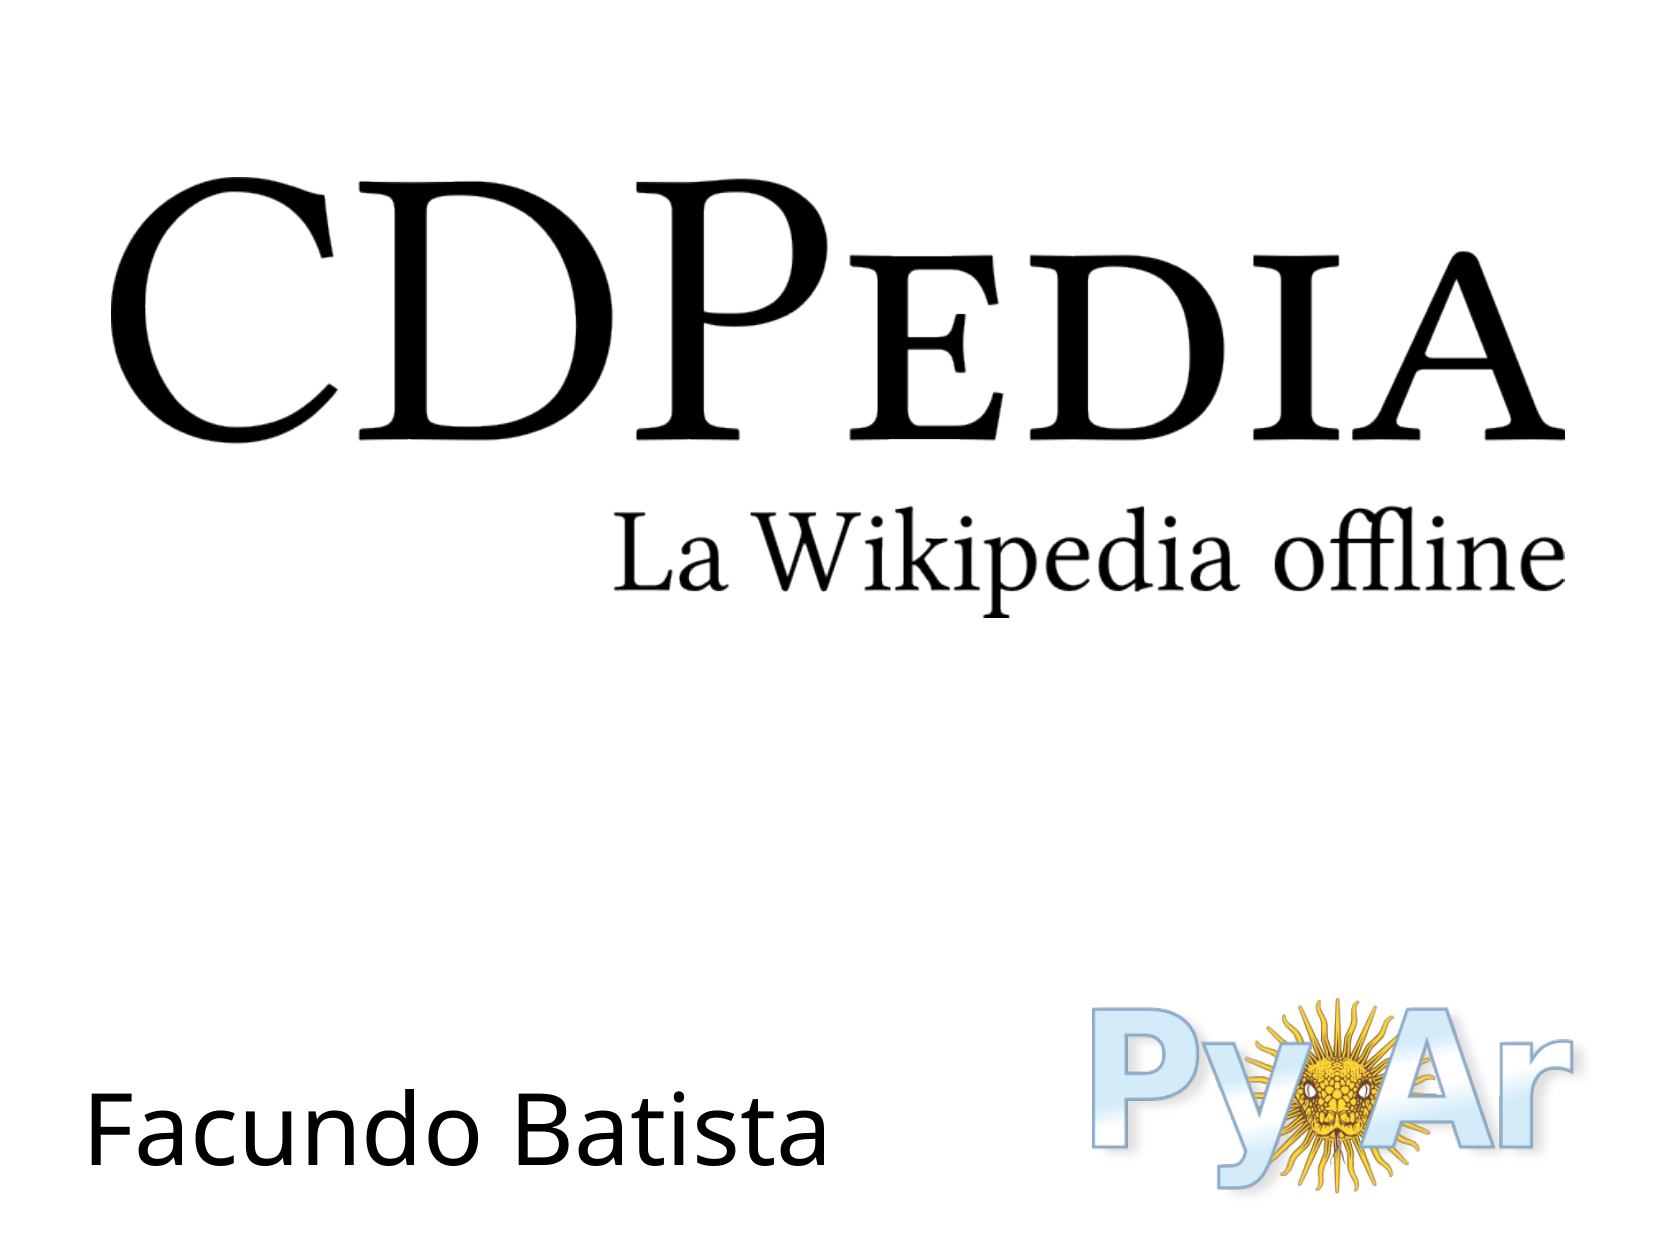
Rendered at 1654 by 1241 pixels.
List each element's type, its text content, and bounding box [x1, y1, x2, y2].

picture [111, 177, 1565, 618]
picture [1092, 998, 1595, 1206]
text_box Facundo Batista [59, 1033, 857, 1152]
